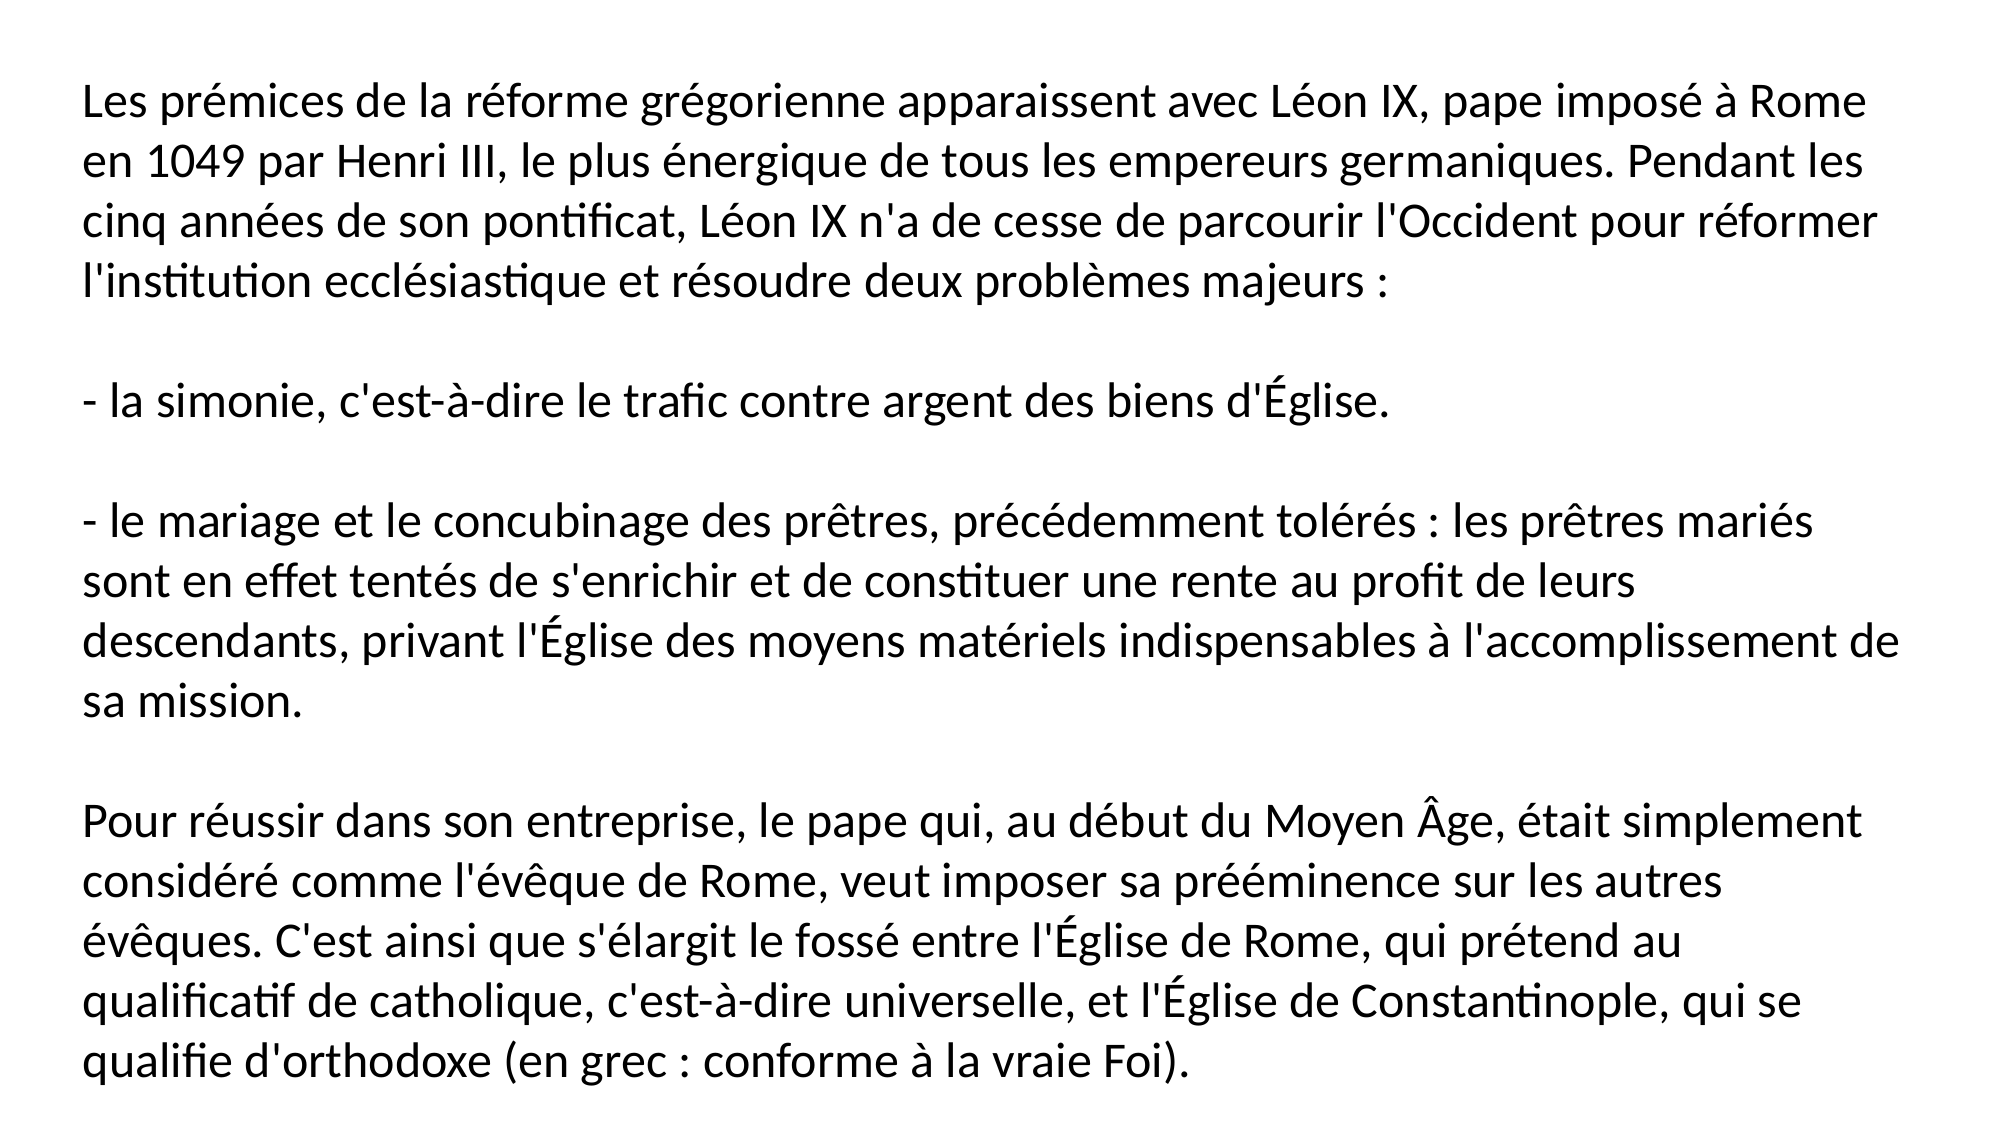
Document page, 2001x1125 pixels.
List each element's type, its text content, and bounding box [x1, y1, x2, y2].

text_box Les prémices de la réforme grégorienne apparaissent avec Léon IX, pape imposé à Rome en 1049 par Henri III, le plus énergique de tous les empereurs germaniques. Pendant les cinq années de son pontificat, Léon IX n'a de cesse de parcourir l'Occident pour réformer l'institution ecclésiastique et résoudre deux problèmes majeurs : - la simonie, c'est-à-dire le trafic contre argent des biens d'Église. - le mariage et le concubinage des prêtres, précédemment tolérés : les prêtres mariés sont en effet tentés de s'enrichir et de constituer une rente au profit de leurs descendants, privant l'Église des moyens matériels indispensables à l'accomplissement de sa mission. Pour réussir dans son entreprise, le pape qui, au début du Moyen Âge, était simplement considéré comme l'évêque de Rome, veut imposer sa prééminence sur les autres évêques. C'est ainsi que s'élargit le fossé entre l'Église de Rome, qui prétend au qualificatif de catholique, c'est-à-dire universelle, et l'Église de Constantinople, qui se qualifie d'orthodoxe (en grec : conforme à la vraie Foi). [67, 60, 1918, 1106]
